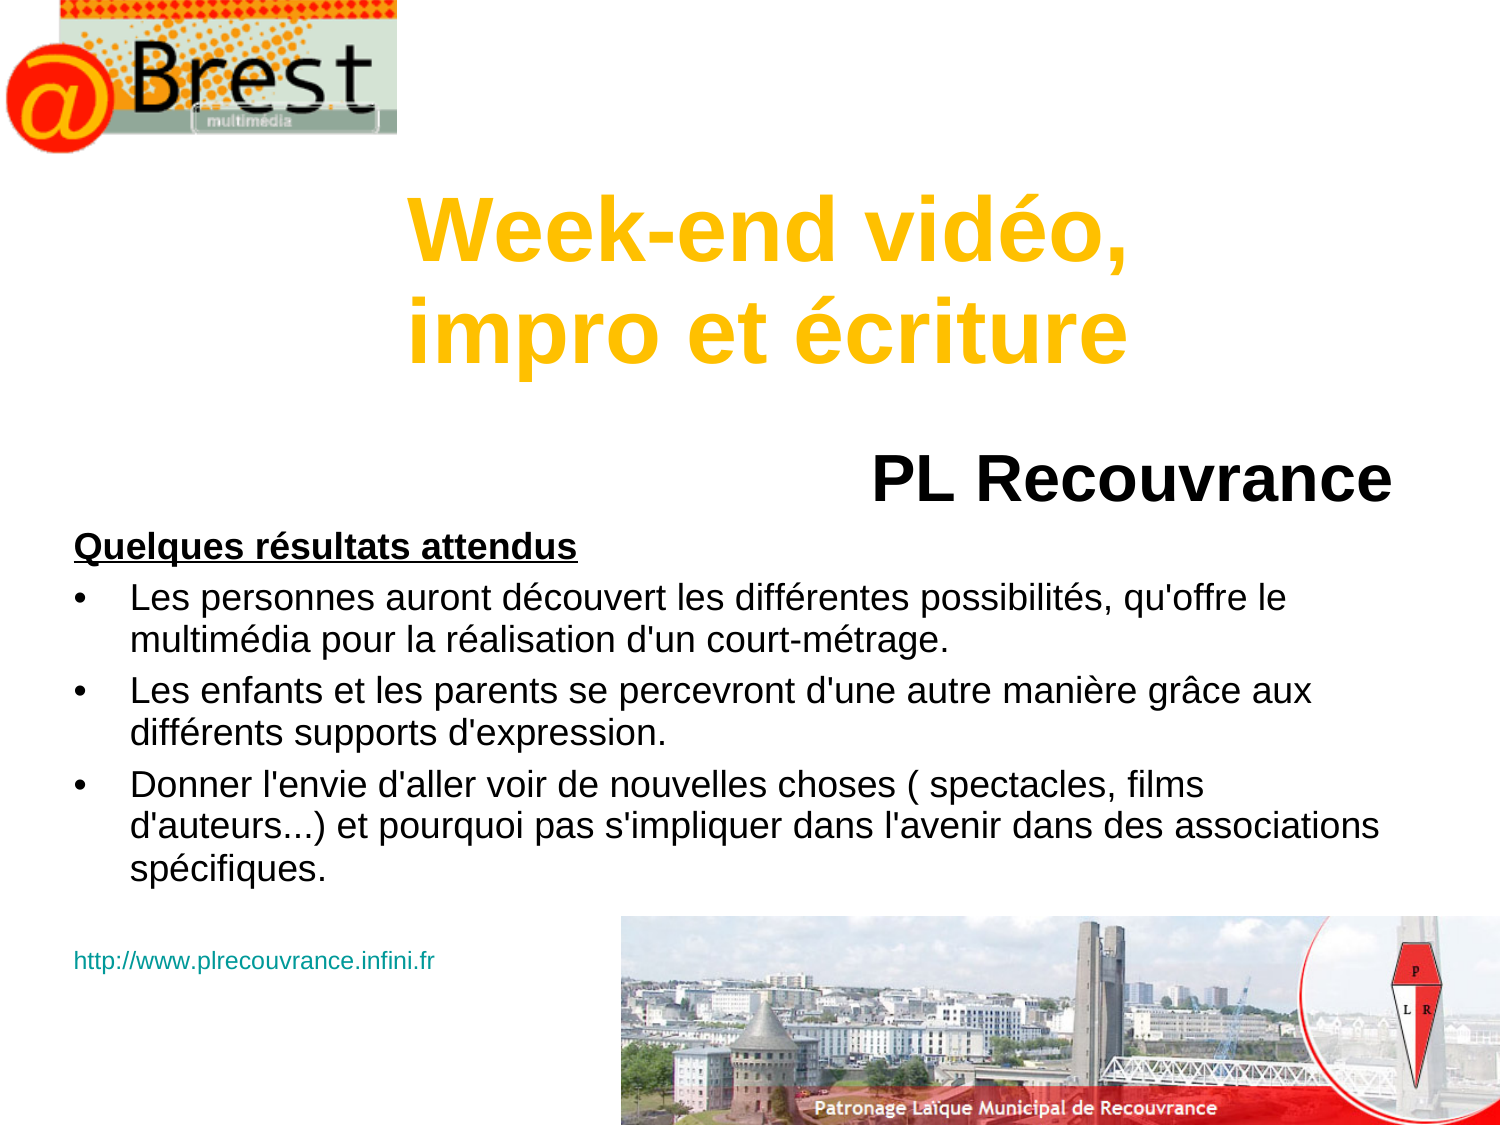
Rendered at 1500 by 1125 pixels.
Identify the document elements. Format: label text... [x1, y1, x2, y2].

picture [621, 916, 1500, 1125]
title Week-end vidéo, impro et écriture [93, 163, 1444, 399]
picture [0, 0, 397, 157]
list PL Recouvrance Quelques résultats attendus Les personnes auront découvert les différentes possibilités, qu'offre le multimédia pour la réalisation d'un court-métrage. Les enfants et les parents se percevront d'une autre manière grâce aux différents supports d'expression. Donner l'envie d'aller voir de nouvelles choses ( spectacles, films d'auteurs...) et pourquoi pas s'impliquer dans l'avenir dans des associations spécifiques. http://www.plrecouvrance.infini.fr [58, 433, 1409, 1125]
